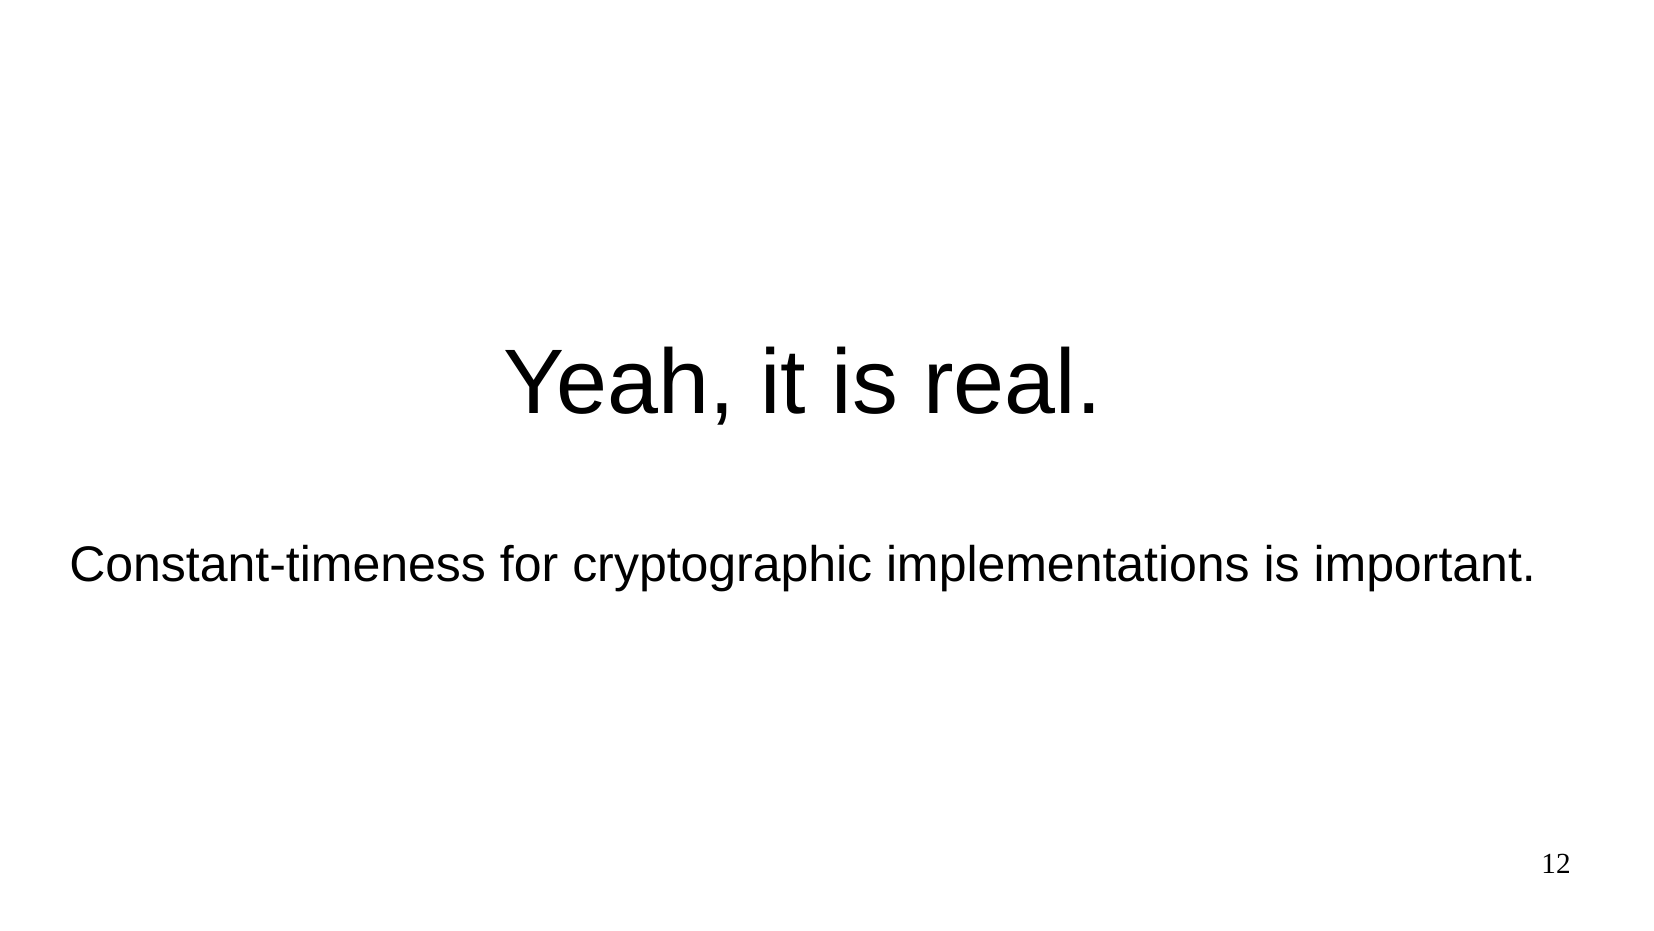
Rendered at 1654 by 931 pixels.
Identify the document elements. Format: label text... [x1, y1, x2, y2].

title Yeah, it is real. Constant-timeness for cryptographic implementations is important. [59, 330, 1548, 592]
